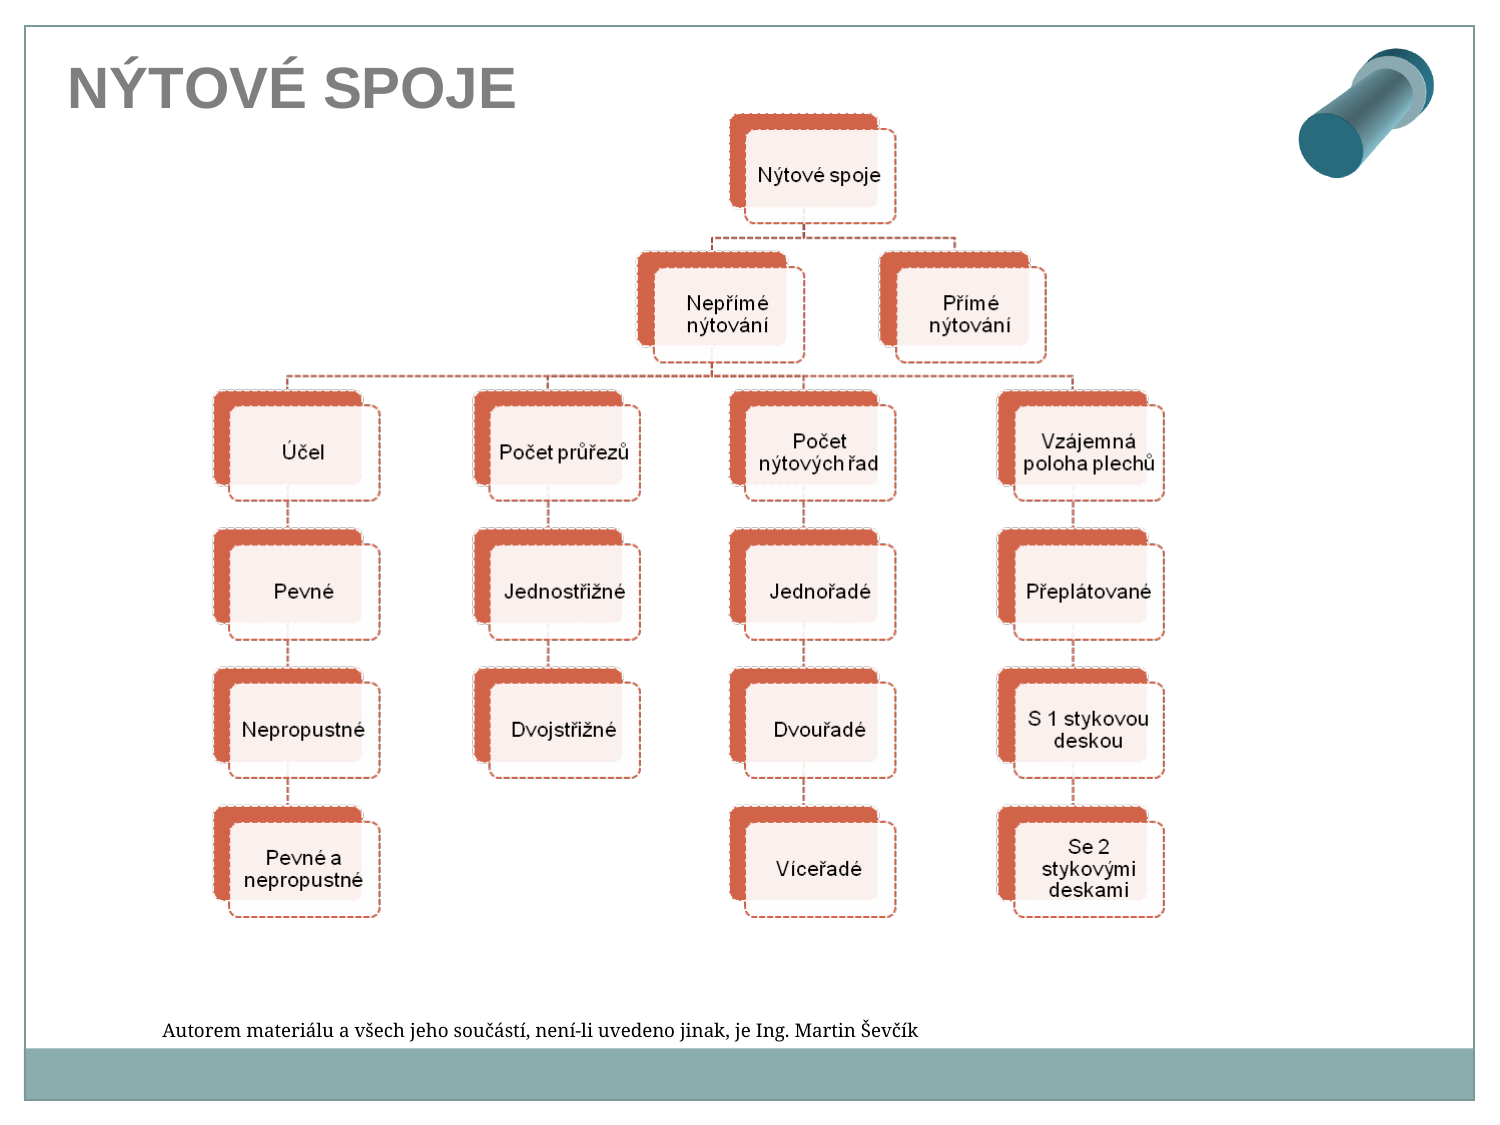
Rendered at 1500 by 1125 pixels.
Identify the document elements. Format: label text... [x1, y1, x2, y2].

text_box Autorem materiálu a všech jeho součástí, není-li uvedeno jinak, je Ing. Martin Ševčík [147, 1011, 1365, 1050]
text_box NÝTOVÉ SPOJE [53, 42, 538, 129]
picture [134, 42, 1442, 920]
